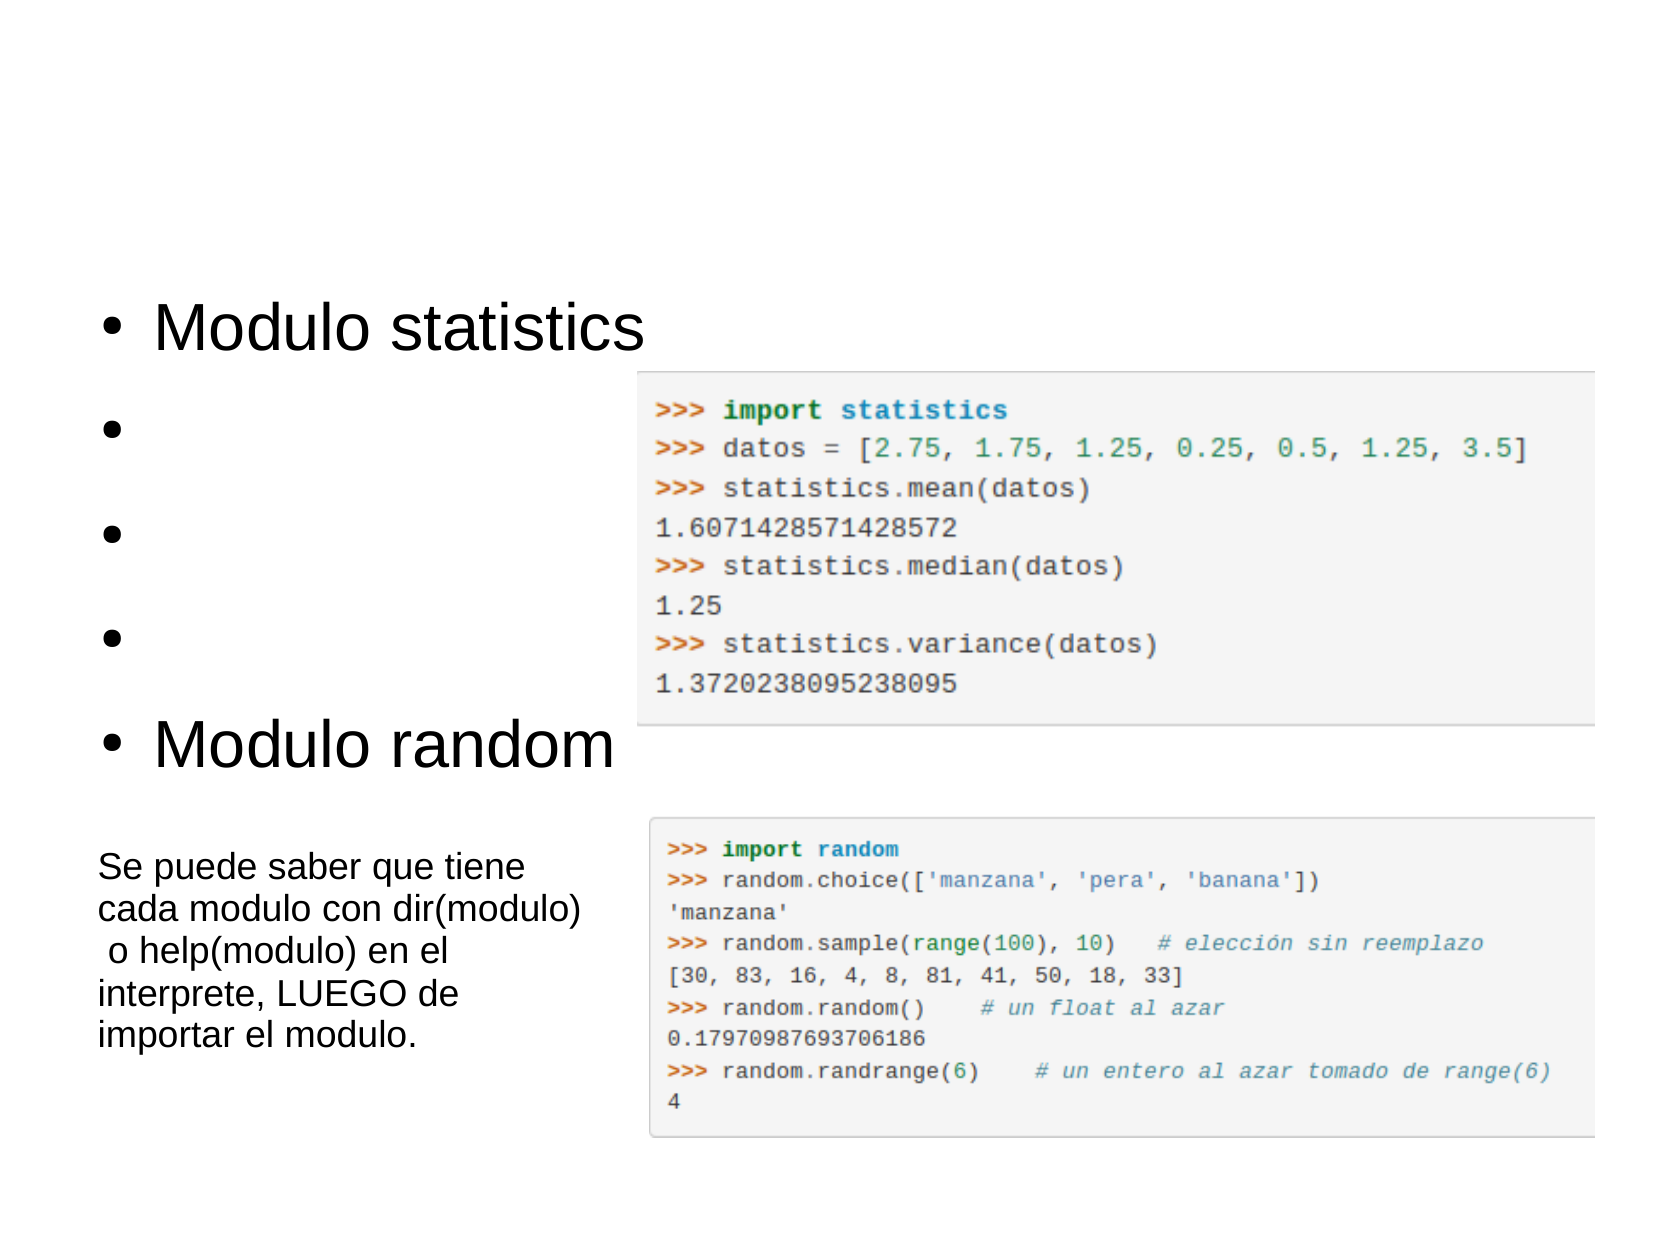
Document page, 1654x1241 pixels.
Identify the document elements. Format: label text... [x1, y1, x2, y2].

picture [637, 371, 1595, 733]
picture [649, 814, 1595, 1138]
text_box Se puede saber que tiene cada modulo con dir(modulo) o help(modulo) en el interprete, LUEGO de importar el modulo. [82, 838, 603, 1064]
list Modulo statistics Modulo random [82, 290, 1571, 1010]
